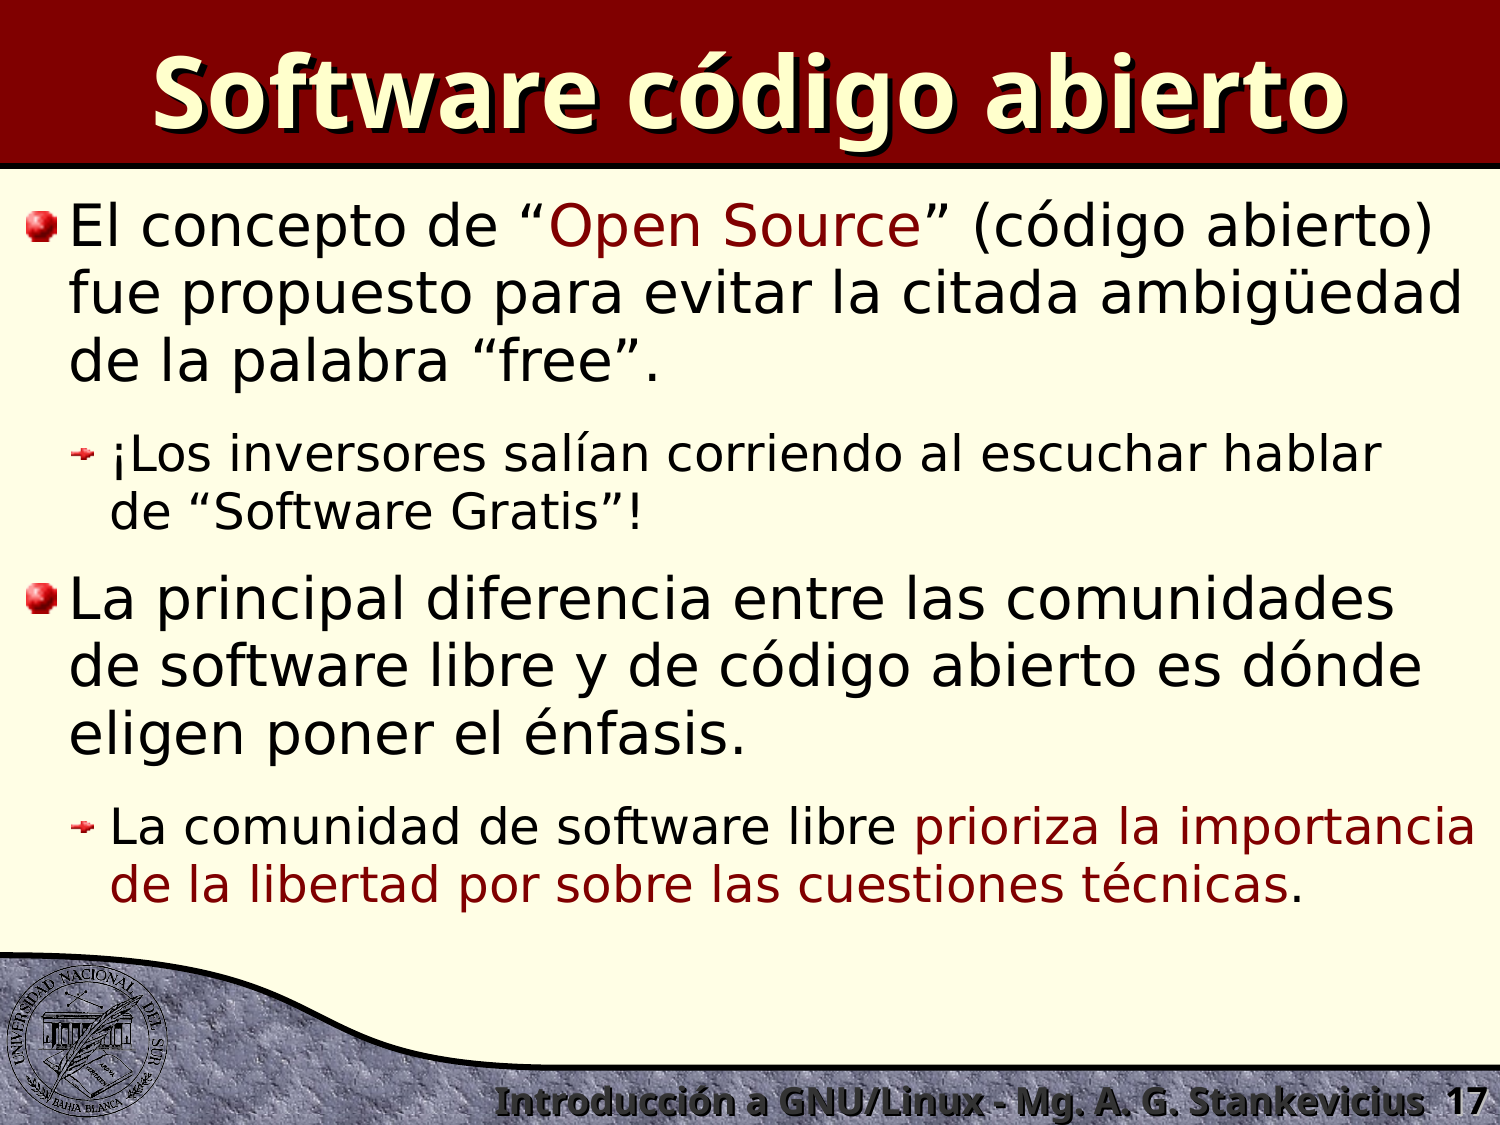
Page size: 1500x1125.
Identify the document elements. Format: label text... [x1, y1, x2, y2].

title Software código abierto [15, 12, 1485, 153]
picture [1059, 1100, 1065, 1110]
picture [0, 956, 1500, 1125]
list El concepto de “Open Source” (código abierto) fue propuesto para evitar la citada ambigüedad de la palabra “free”. ¡Los inversores salían corriendo al escuchar hablar de “Software Gratis”! La principal diferencia entre las comunidades de software libre y de código abierto es dónde eligen poner el énfasis. La comunidad de software libre prioriza la importancia de la libertad por sobre las cuestiones técnicas. [11, 192, 1486, 935]
